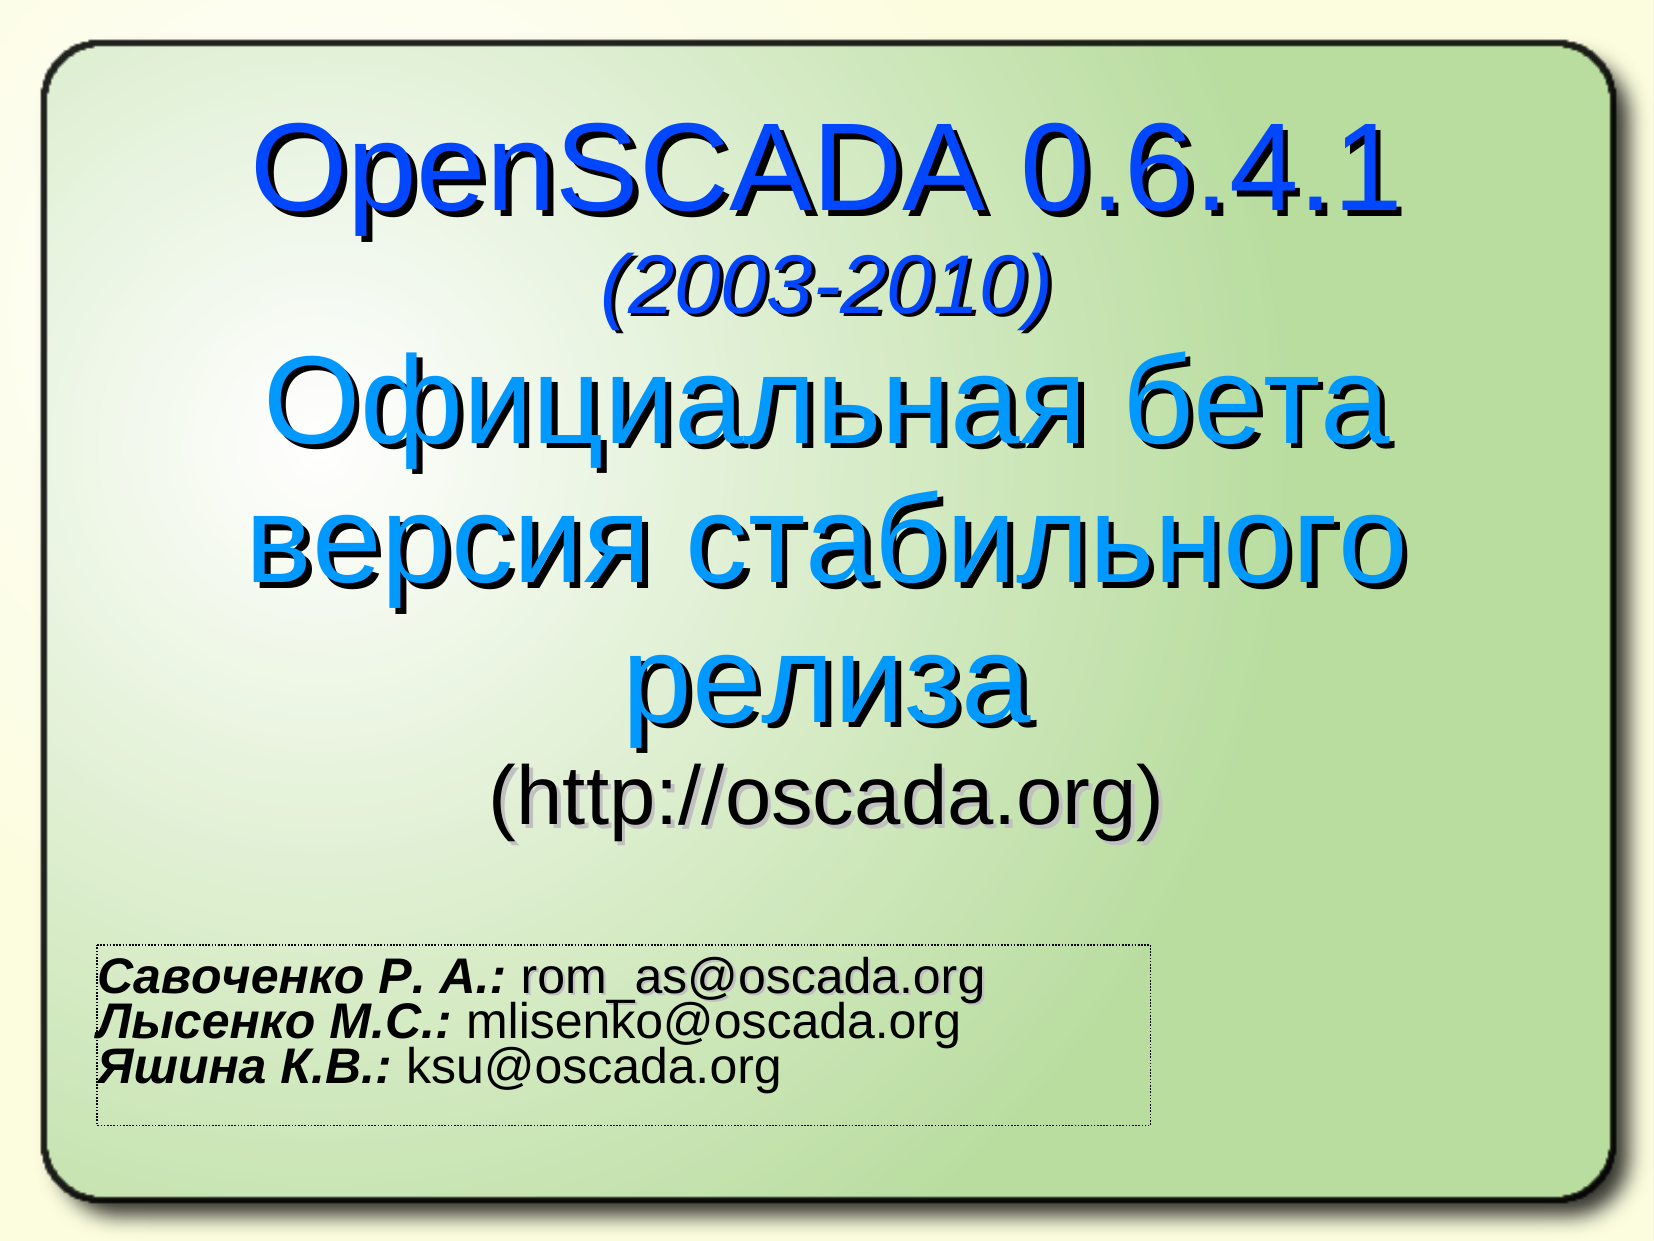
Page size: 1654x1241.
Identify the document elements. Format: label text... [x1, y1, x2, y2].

title OpenSCADA 0.6.4.1 (2003-2010) Официальная бета версия стабильного релиза (http://oscada.org) [43, 47, 1611, 896]
picture [0, 0, 1654, 1241]
text_box Савоченко Р. А.: rom_as@oscada.org Лысенко М.С.: mlisenko@oscada.org Яшина К.В.: ksu@oscada.org [97, 944, 1151, 1126]
